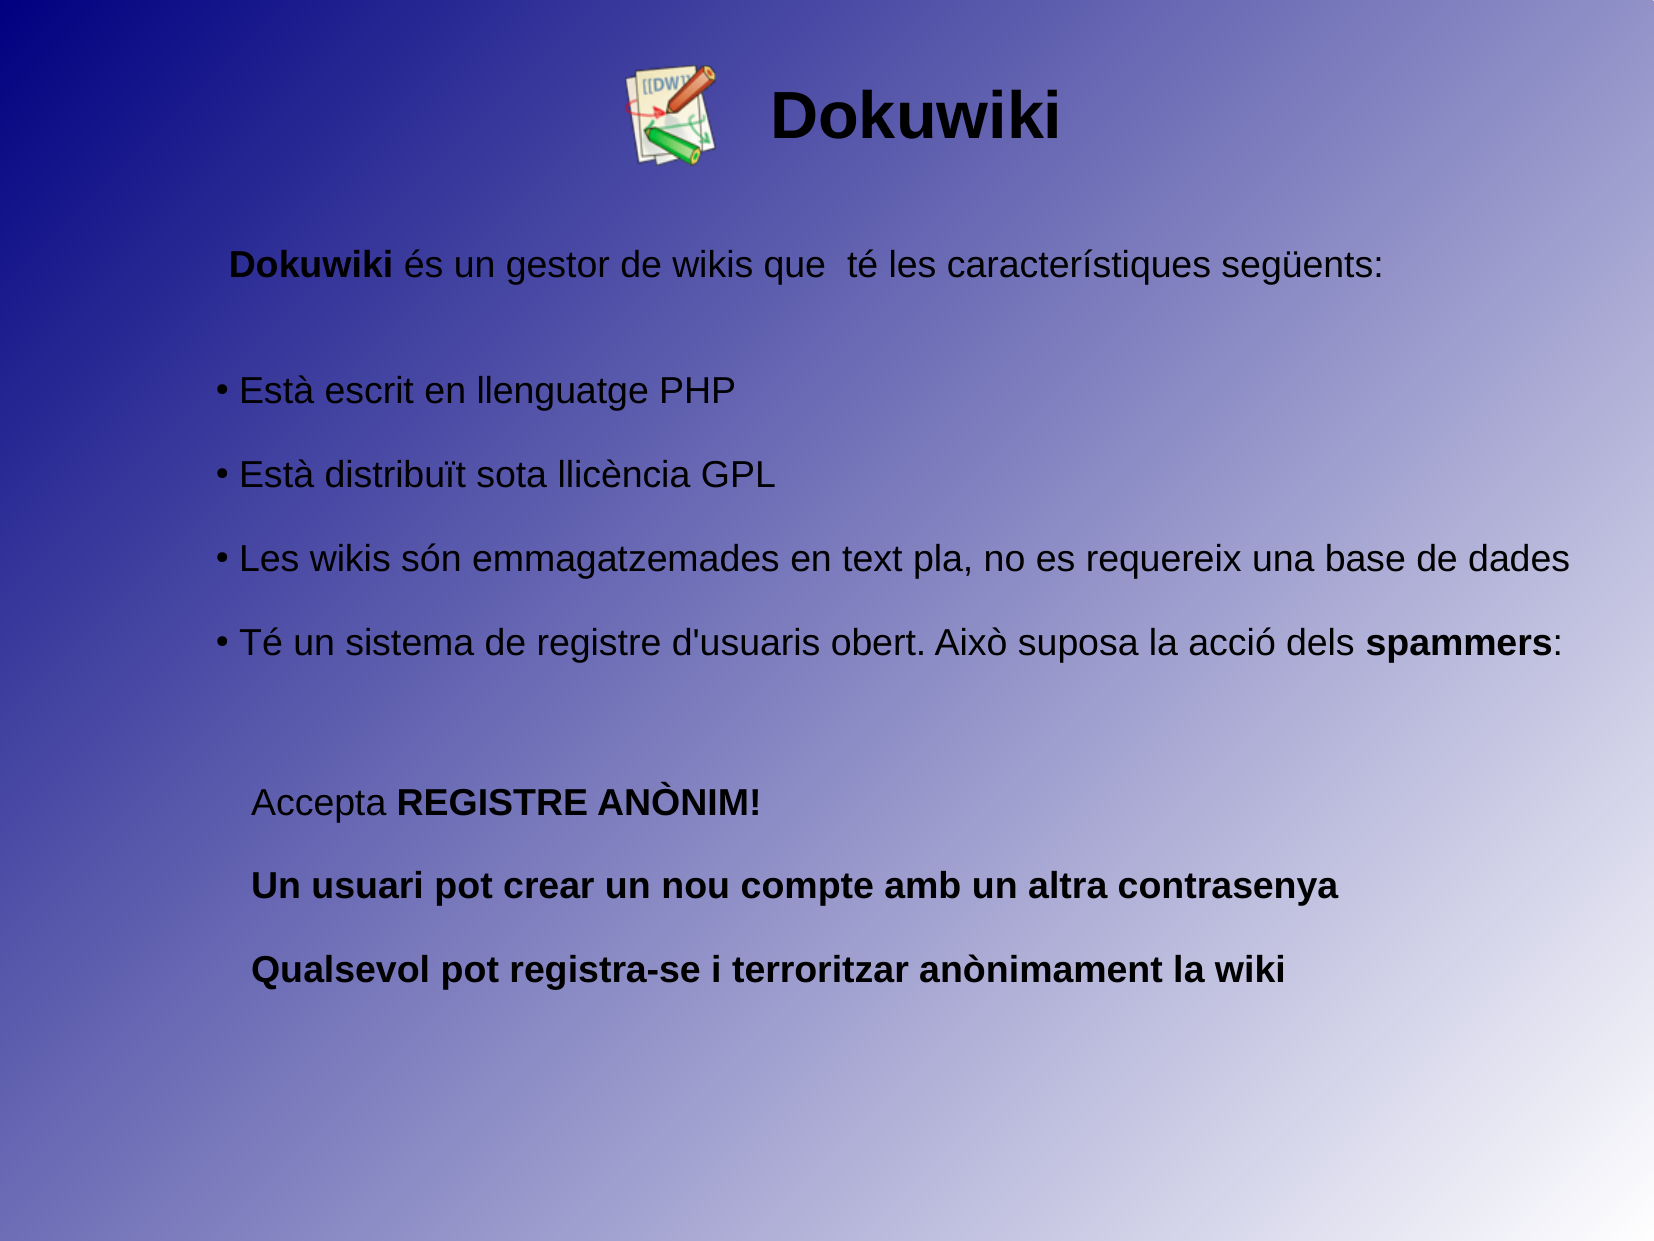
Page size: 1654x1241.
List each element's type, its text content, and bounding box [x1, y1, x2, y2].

picture [625, 65, 716, 166]
text_box Dokuwiki [755, 70, 1092, 161]
text_box Dokuwiki és un gestor de wikis que té les característiques següents: Està escrit en llenguatge PHP Està distribuït sota llicència GPL Les wikis són emmagatzemades en text pla, no es requereix una base de dades Té un sistema de registre d'usuaris obert. Això suposa la acció dels spammers: [200, 236, 1630, 745]
text_box Accepta REGISTRE ANÒNIM! Un usuari pot crear un nou compte amb un altra contrasenya Qualsevol pot registra-se i terroritzar anònimament la wiki [236, 773, 1453, 999]
